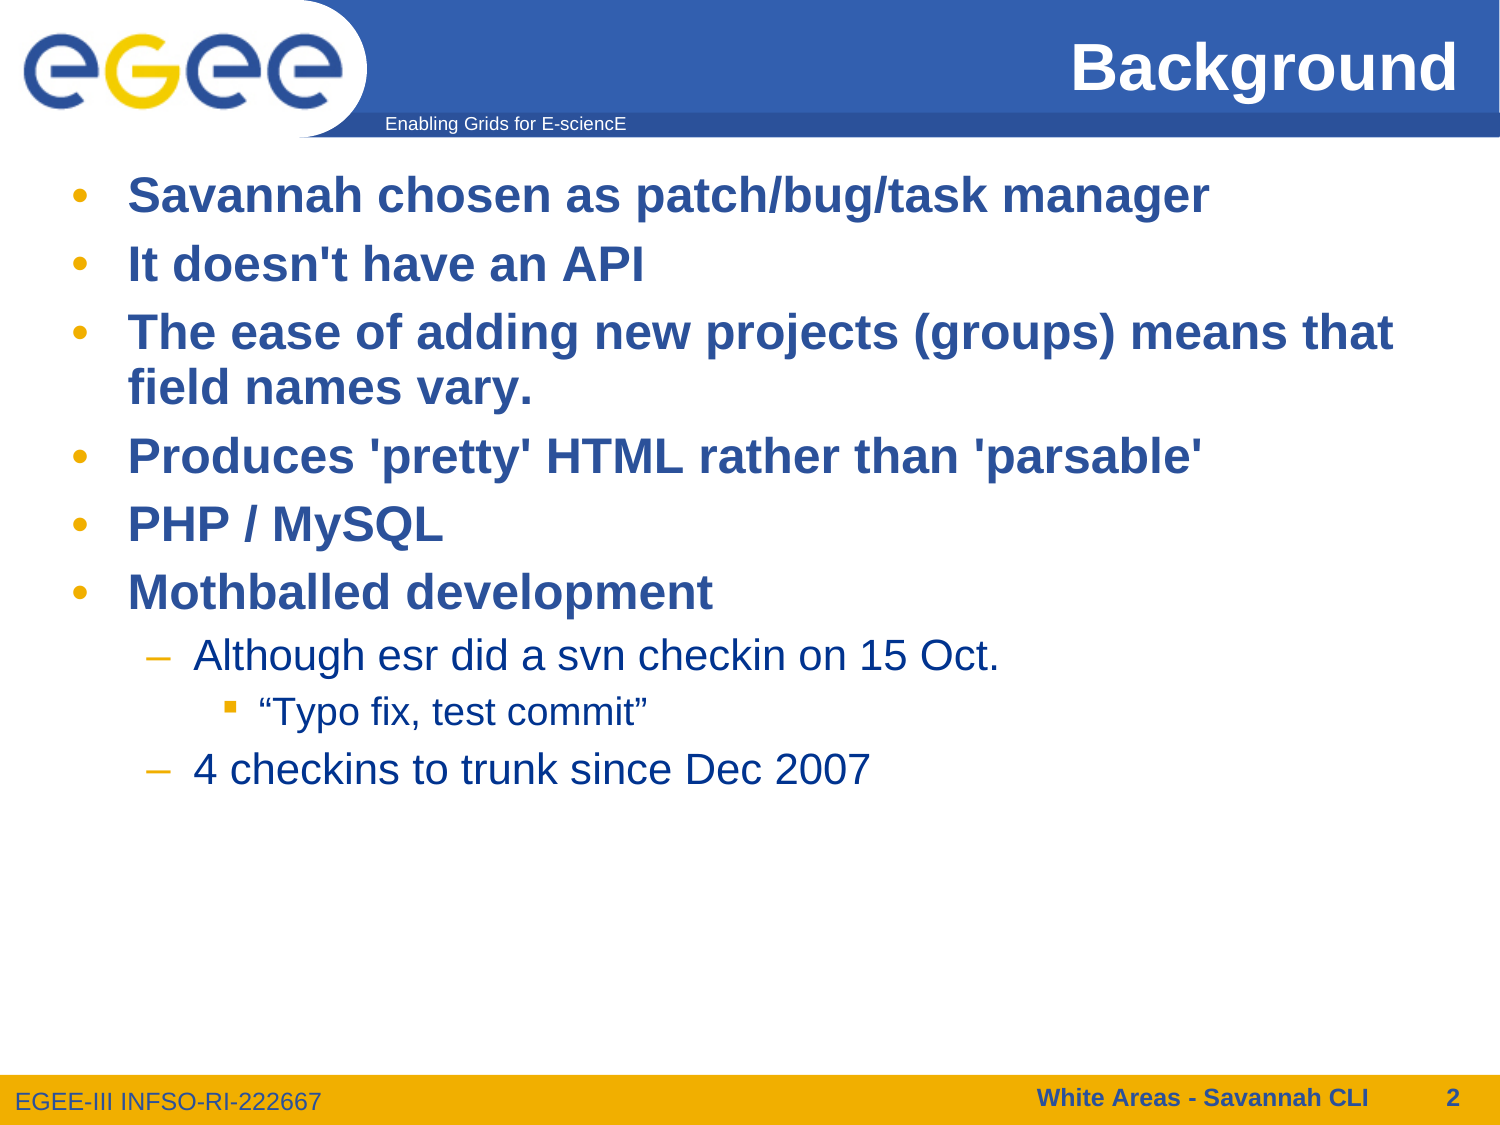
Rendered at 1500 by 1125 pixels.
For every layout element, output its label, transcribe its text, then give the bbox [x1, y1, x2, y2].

picture [18, 30, 349, 112]
title Background [369, 3, 1475, 132]
list Savannah chosen as patch/bug/task manager It doesn't have an API The ease of adding new projects (groups) means that field names vary. Produces 'pretty' HTML rather than 'parsable' PHP / MySQL Mothballed development Although esr did a svn checkin on 15 Oct. “Typo fix, test commit” 4 checkins to trunk since Dec 2007 [56, 159, 1466, 903]
